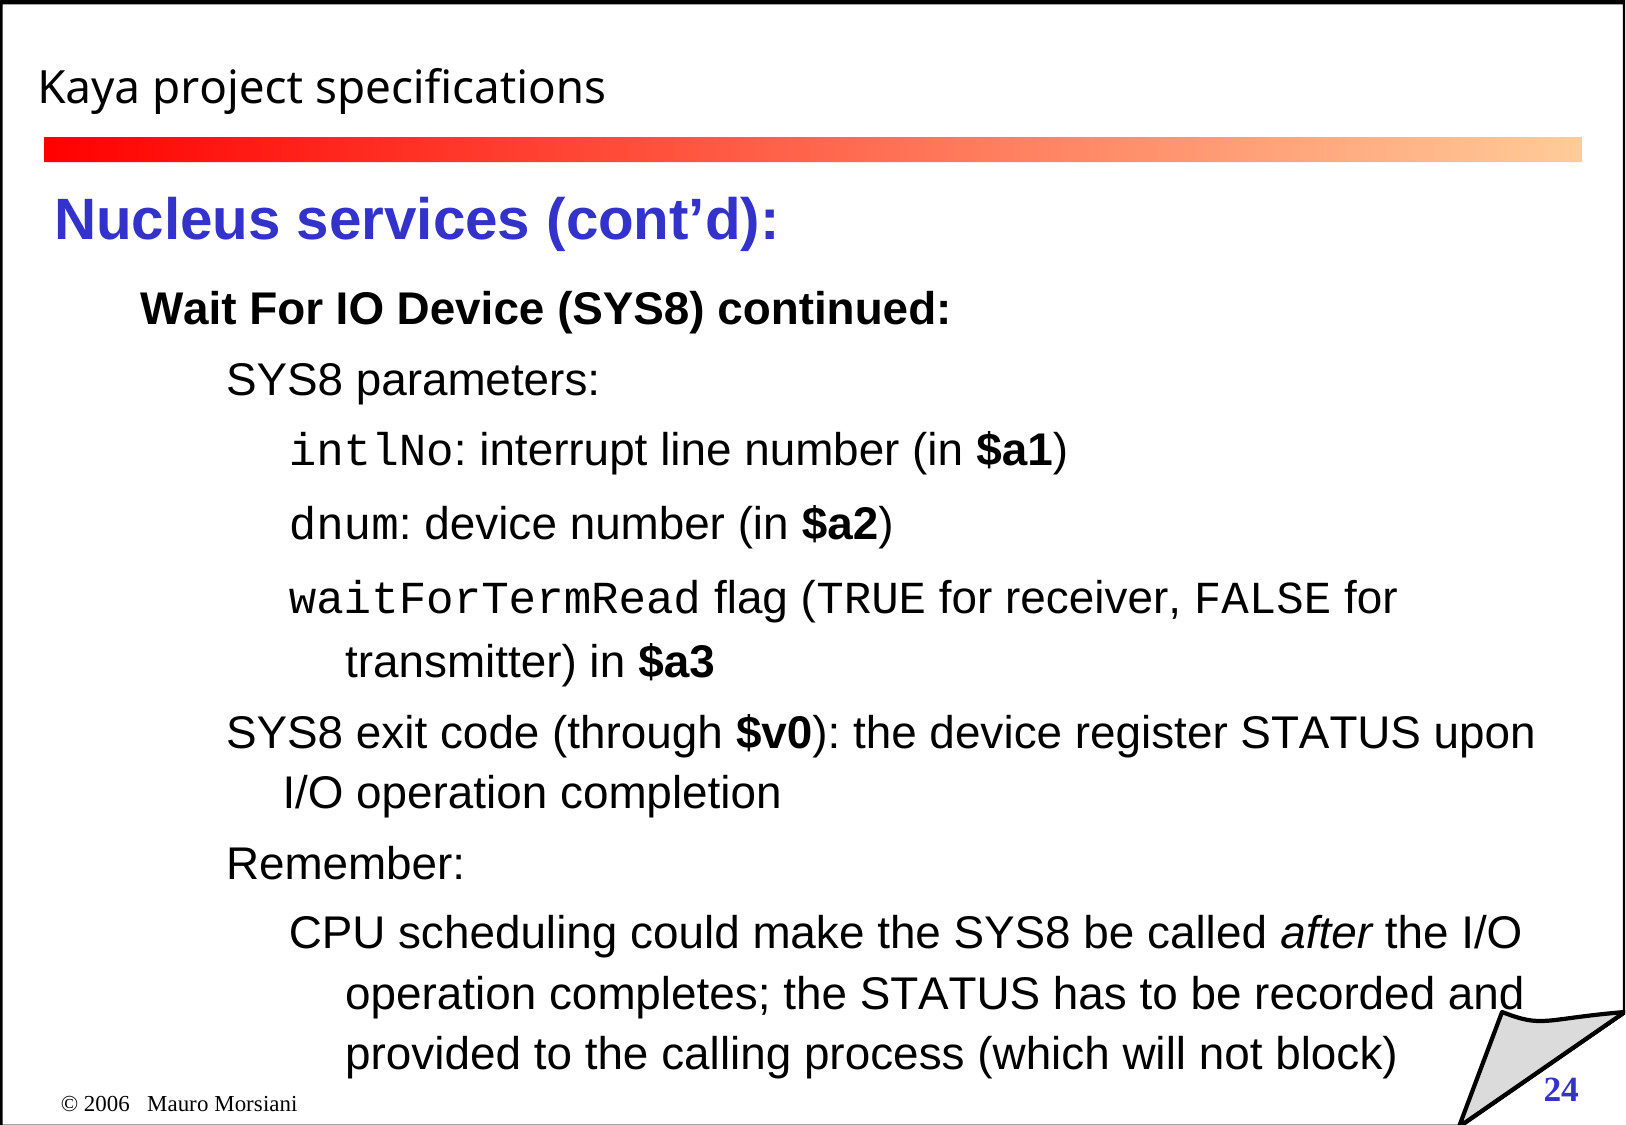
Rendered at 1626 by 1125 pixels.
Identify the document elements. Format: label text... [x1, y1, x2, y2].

list Nucleus services (cont’d): Wait For IO Device (SYS8) continued: SYS8 parameters: intlNo: interrupt line number (in $a1) dnum: device number (in $a2) waitForTermRead flag (TRUE for receiver, FALSE for transmitter) in $a3 SYS8 exit code (through $v0): the device register STATUS upon I/O operation completion Remember: CPU scheduling could make the SYS8 be called after the I/O operation completes; the STATUS has to be recorded and provided to the calling process (which will not block) [54, 187, 1571, 1124]
title Kaya project specifications [37, 44, 1588, 131]
